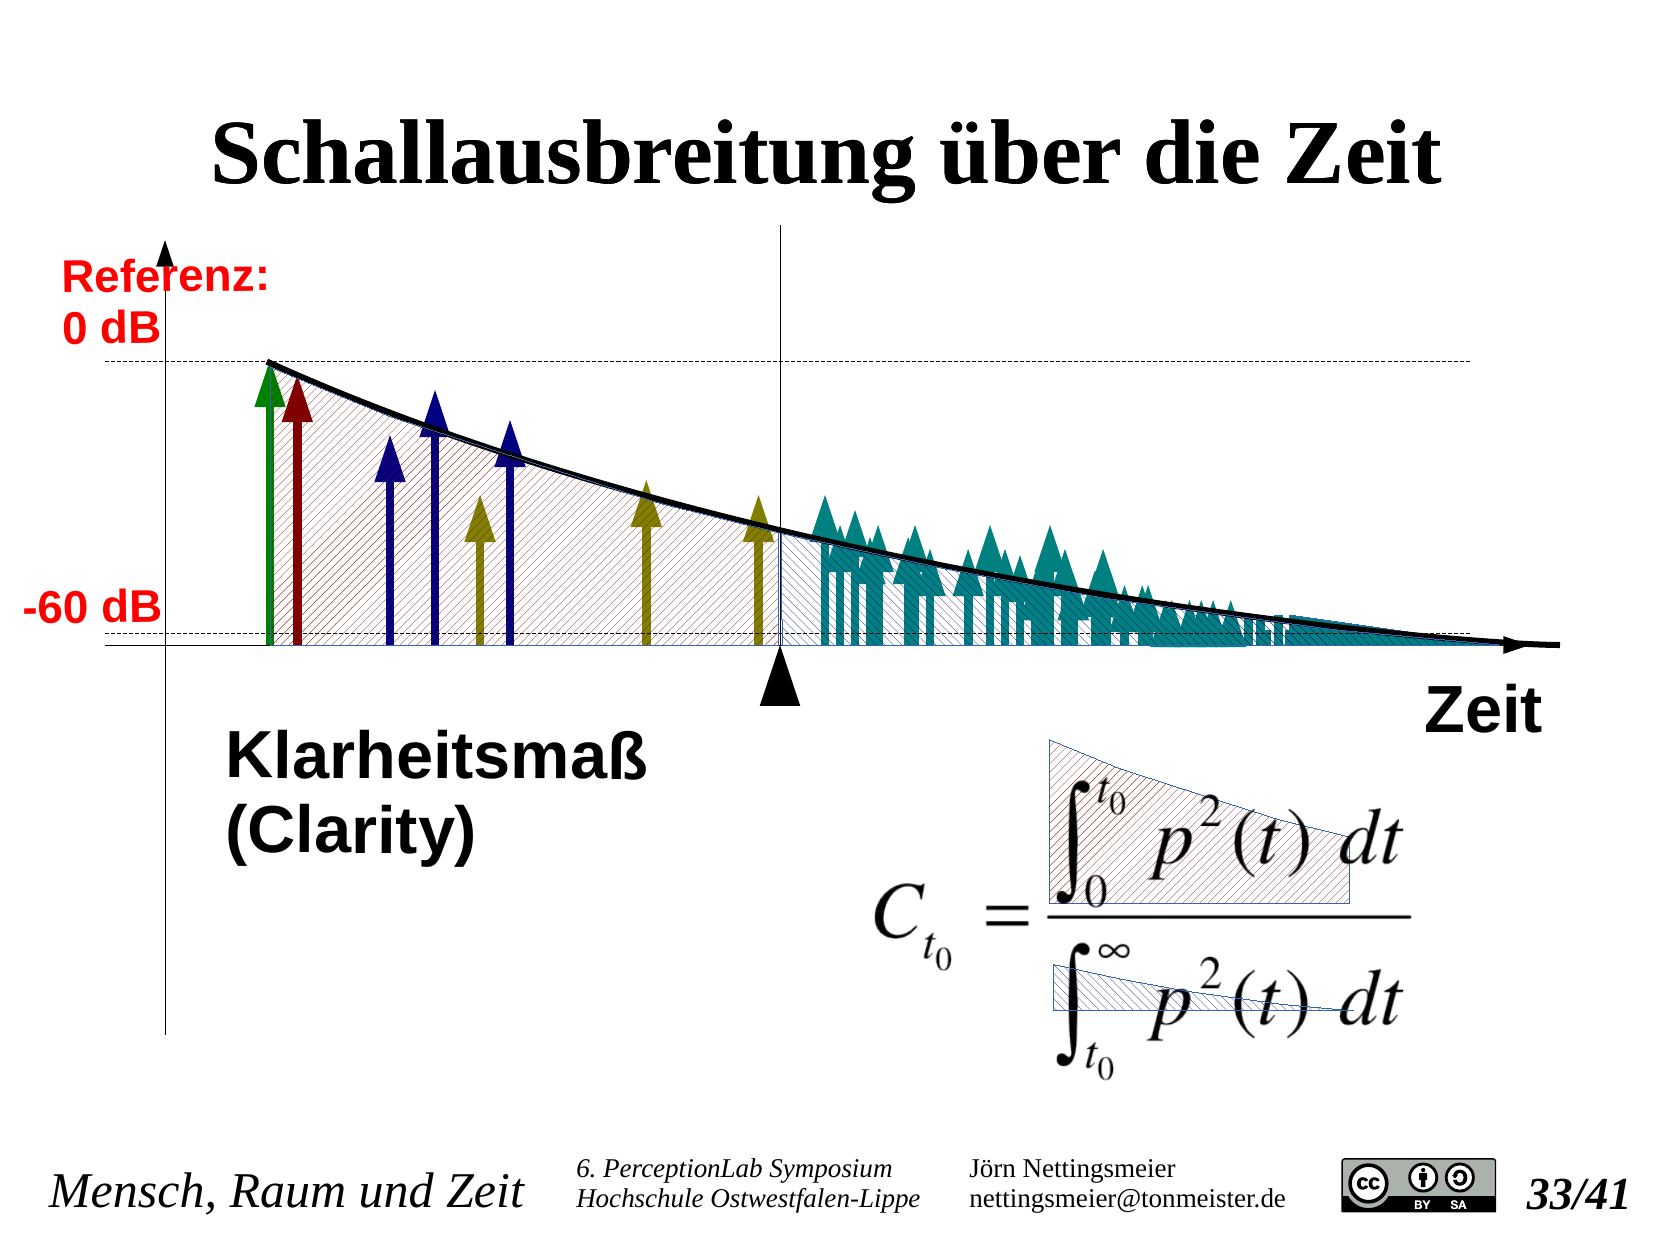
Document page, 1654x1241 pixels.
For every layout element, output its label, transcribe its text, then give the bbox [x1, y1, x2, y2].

text_box [270, 366, 779, 646]
title Schallausbreitung über die Zeit [82, 49, 1571, 257]
picture [797, 734, 1497, 1122]
text_box Zeit [1410, 664, 1559, 766]
text_box Referenz: 0 dB [46, 243, 287, 378]
text_box [781, 533, 1500, 646]
text_box -60 dB [7, 572, 178, 649]
text_box Klarheitsmaß (Clarity) [210, 710, 664, 899]
text_box [1053, 964, 1354, 1011]
text_box [1289, 615, 1381, 628]
